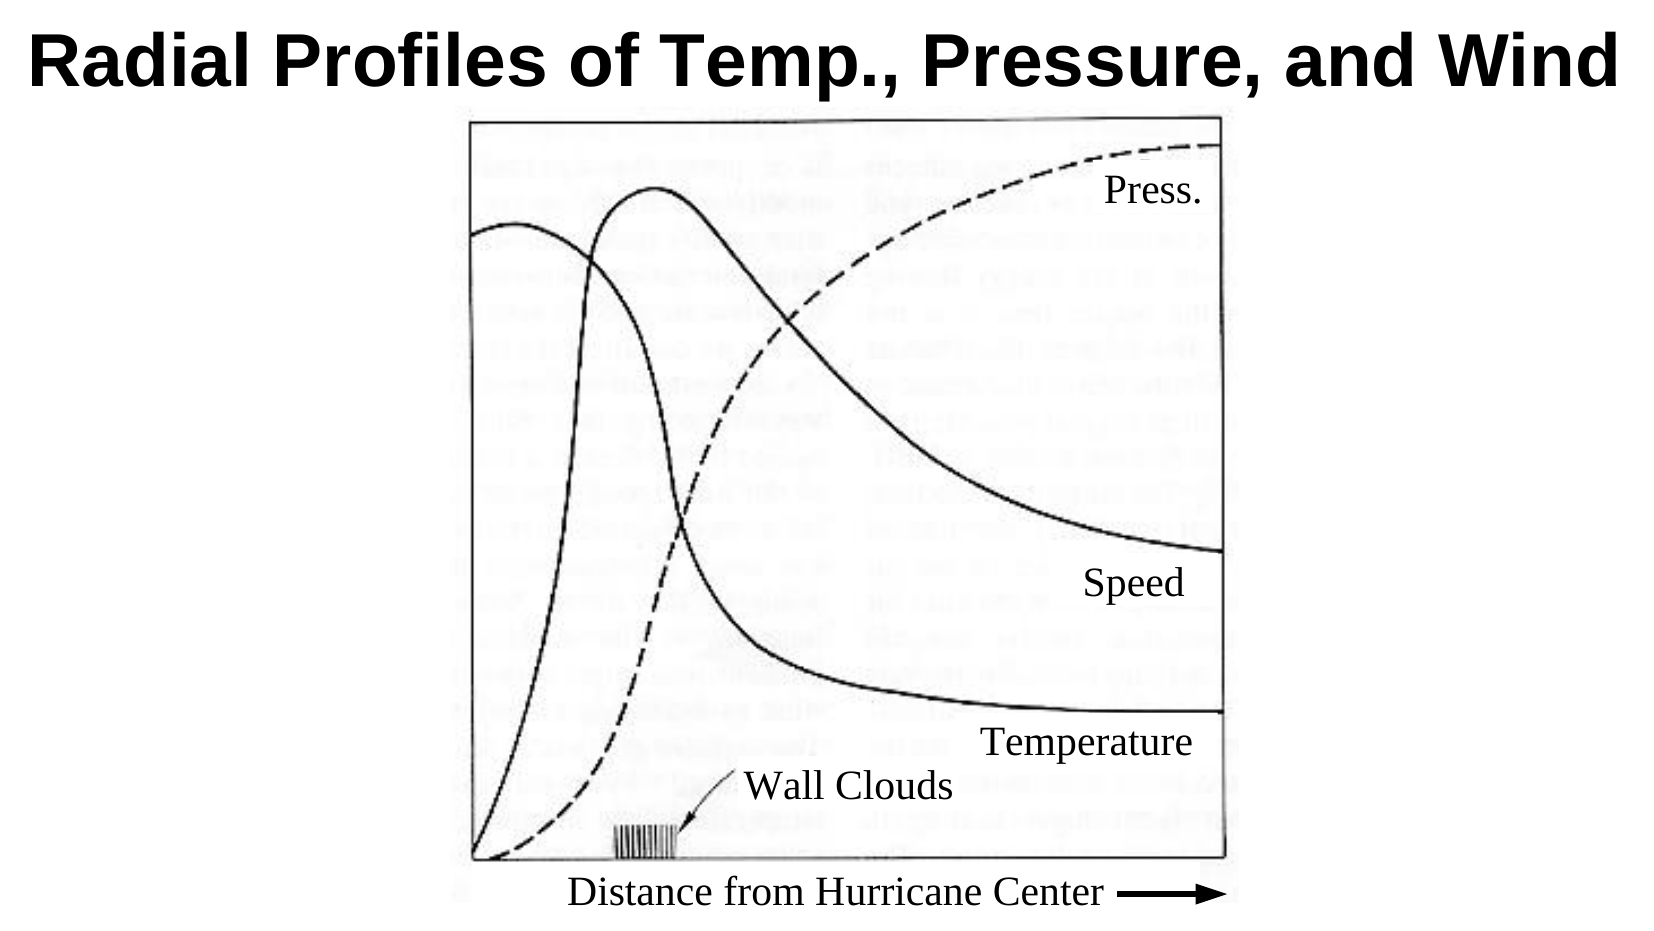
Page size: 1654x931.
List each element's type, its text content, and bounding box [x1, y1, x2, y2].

text_box Speed [1050, 553, 1218, 607]
text_box Temperature [955, 712, 1218, 766]
text_box Distance from Hurricane Center [471, 862, 1201, 916]
text_box Wall Clouds [738, 755, 960, 809]
picture [450, 106, 1239, 903]
title Radial Profiles of Temp., Pressure, and Wind [0, 5, 1654, 107]
text_box Press. [1092, 159, 1214, 214]
